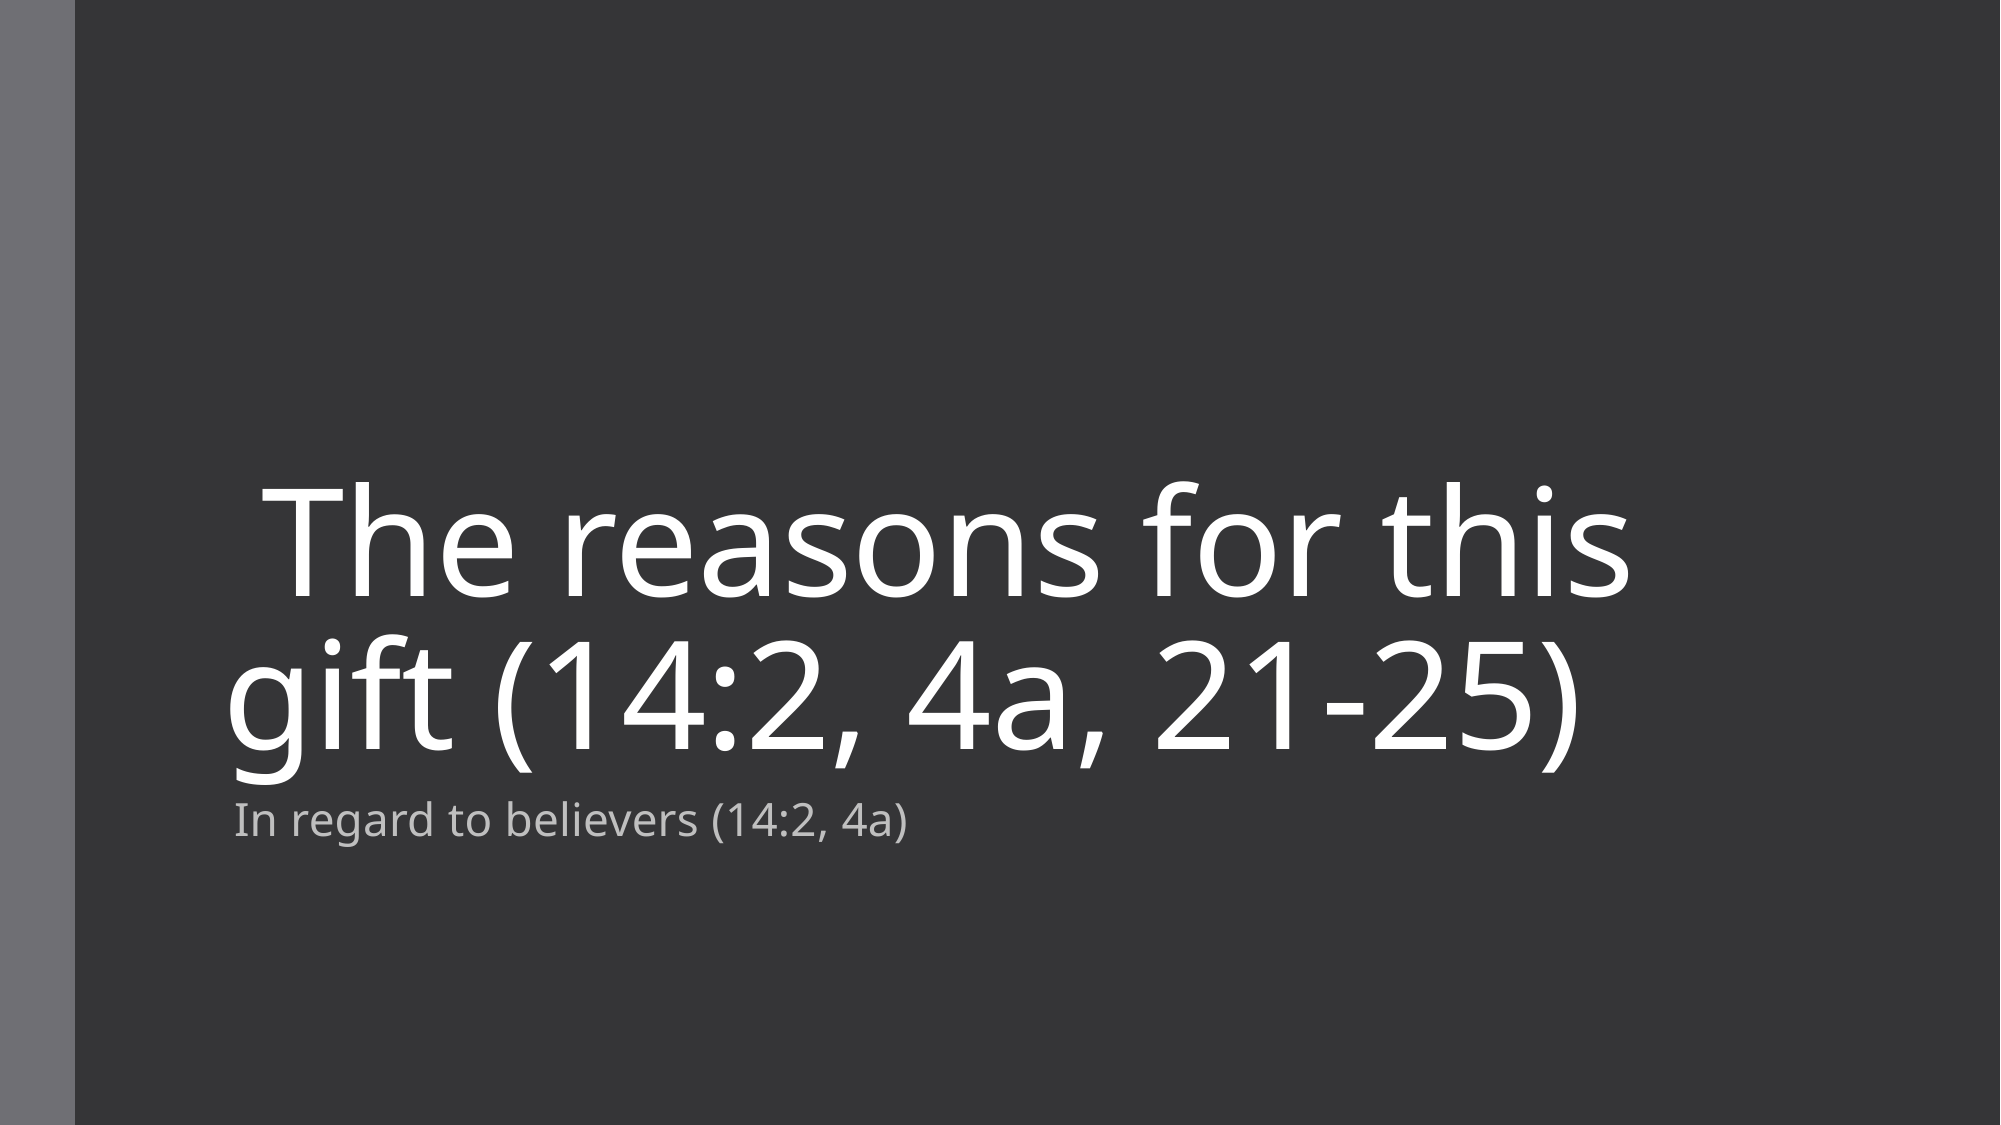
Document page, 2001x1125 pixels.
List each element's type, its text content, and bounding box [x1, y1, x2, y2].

subtitle In regard to believers (14:2, 4a) [206, 787, 1752, 1066]
title The reasons for this gift (14:2, 4a, 21-25) [206, 124, 1752, 787]
